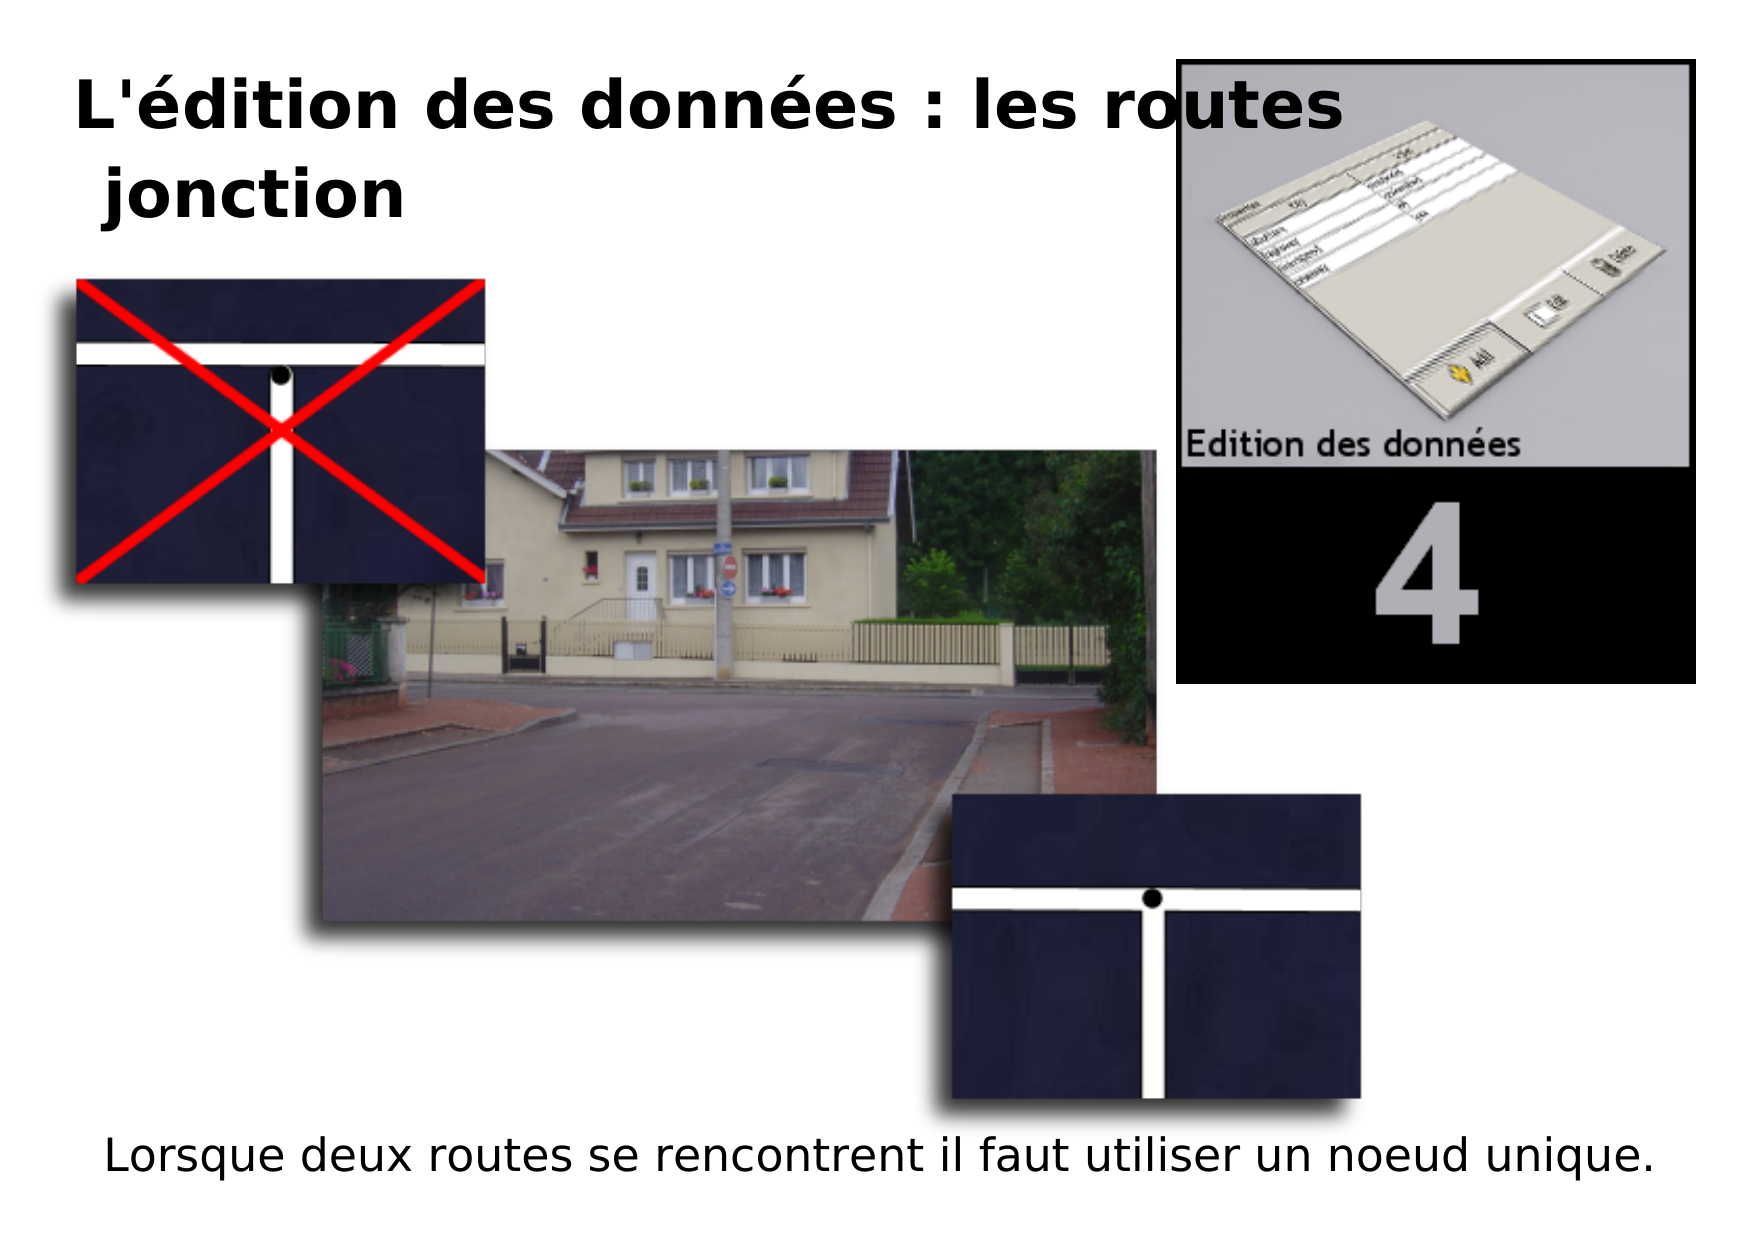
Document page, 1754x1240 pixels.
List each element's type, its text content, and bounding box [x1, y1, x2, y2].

picture [29, 59, 1696, 1147]
text_box Lorsque deux routes se rencontrent il faut utiliser un noeud unique. [88, 1122, 1690, 1210]
text_box jonction [88, 147, 823, 241]
text_box L'édition des données : les routes [59, 59, 1654, 152]
